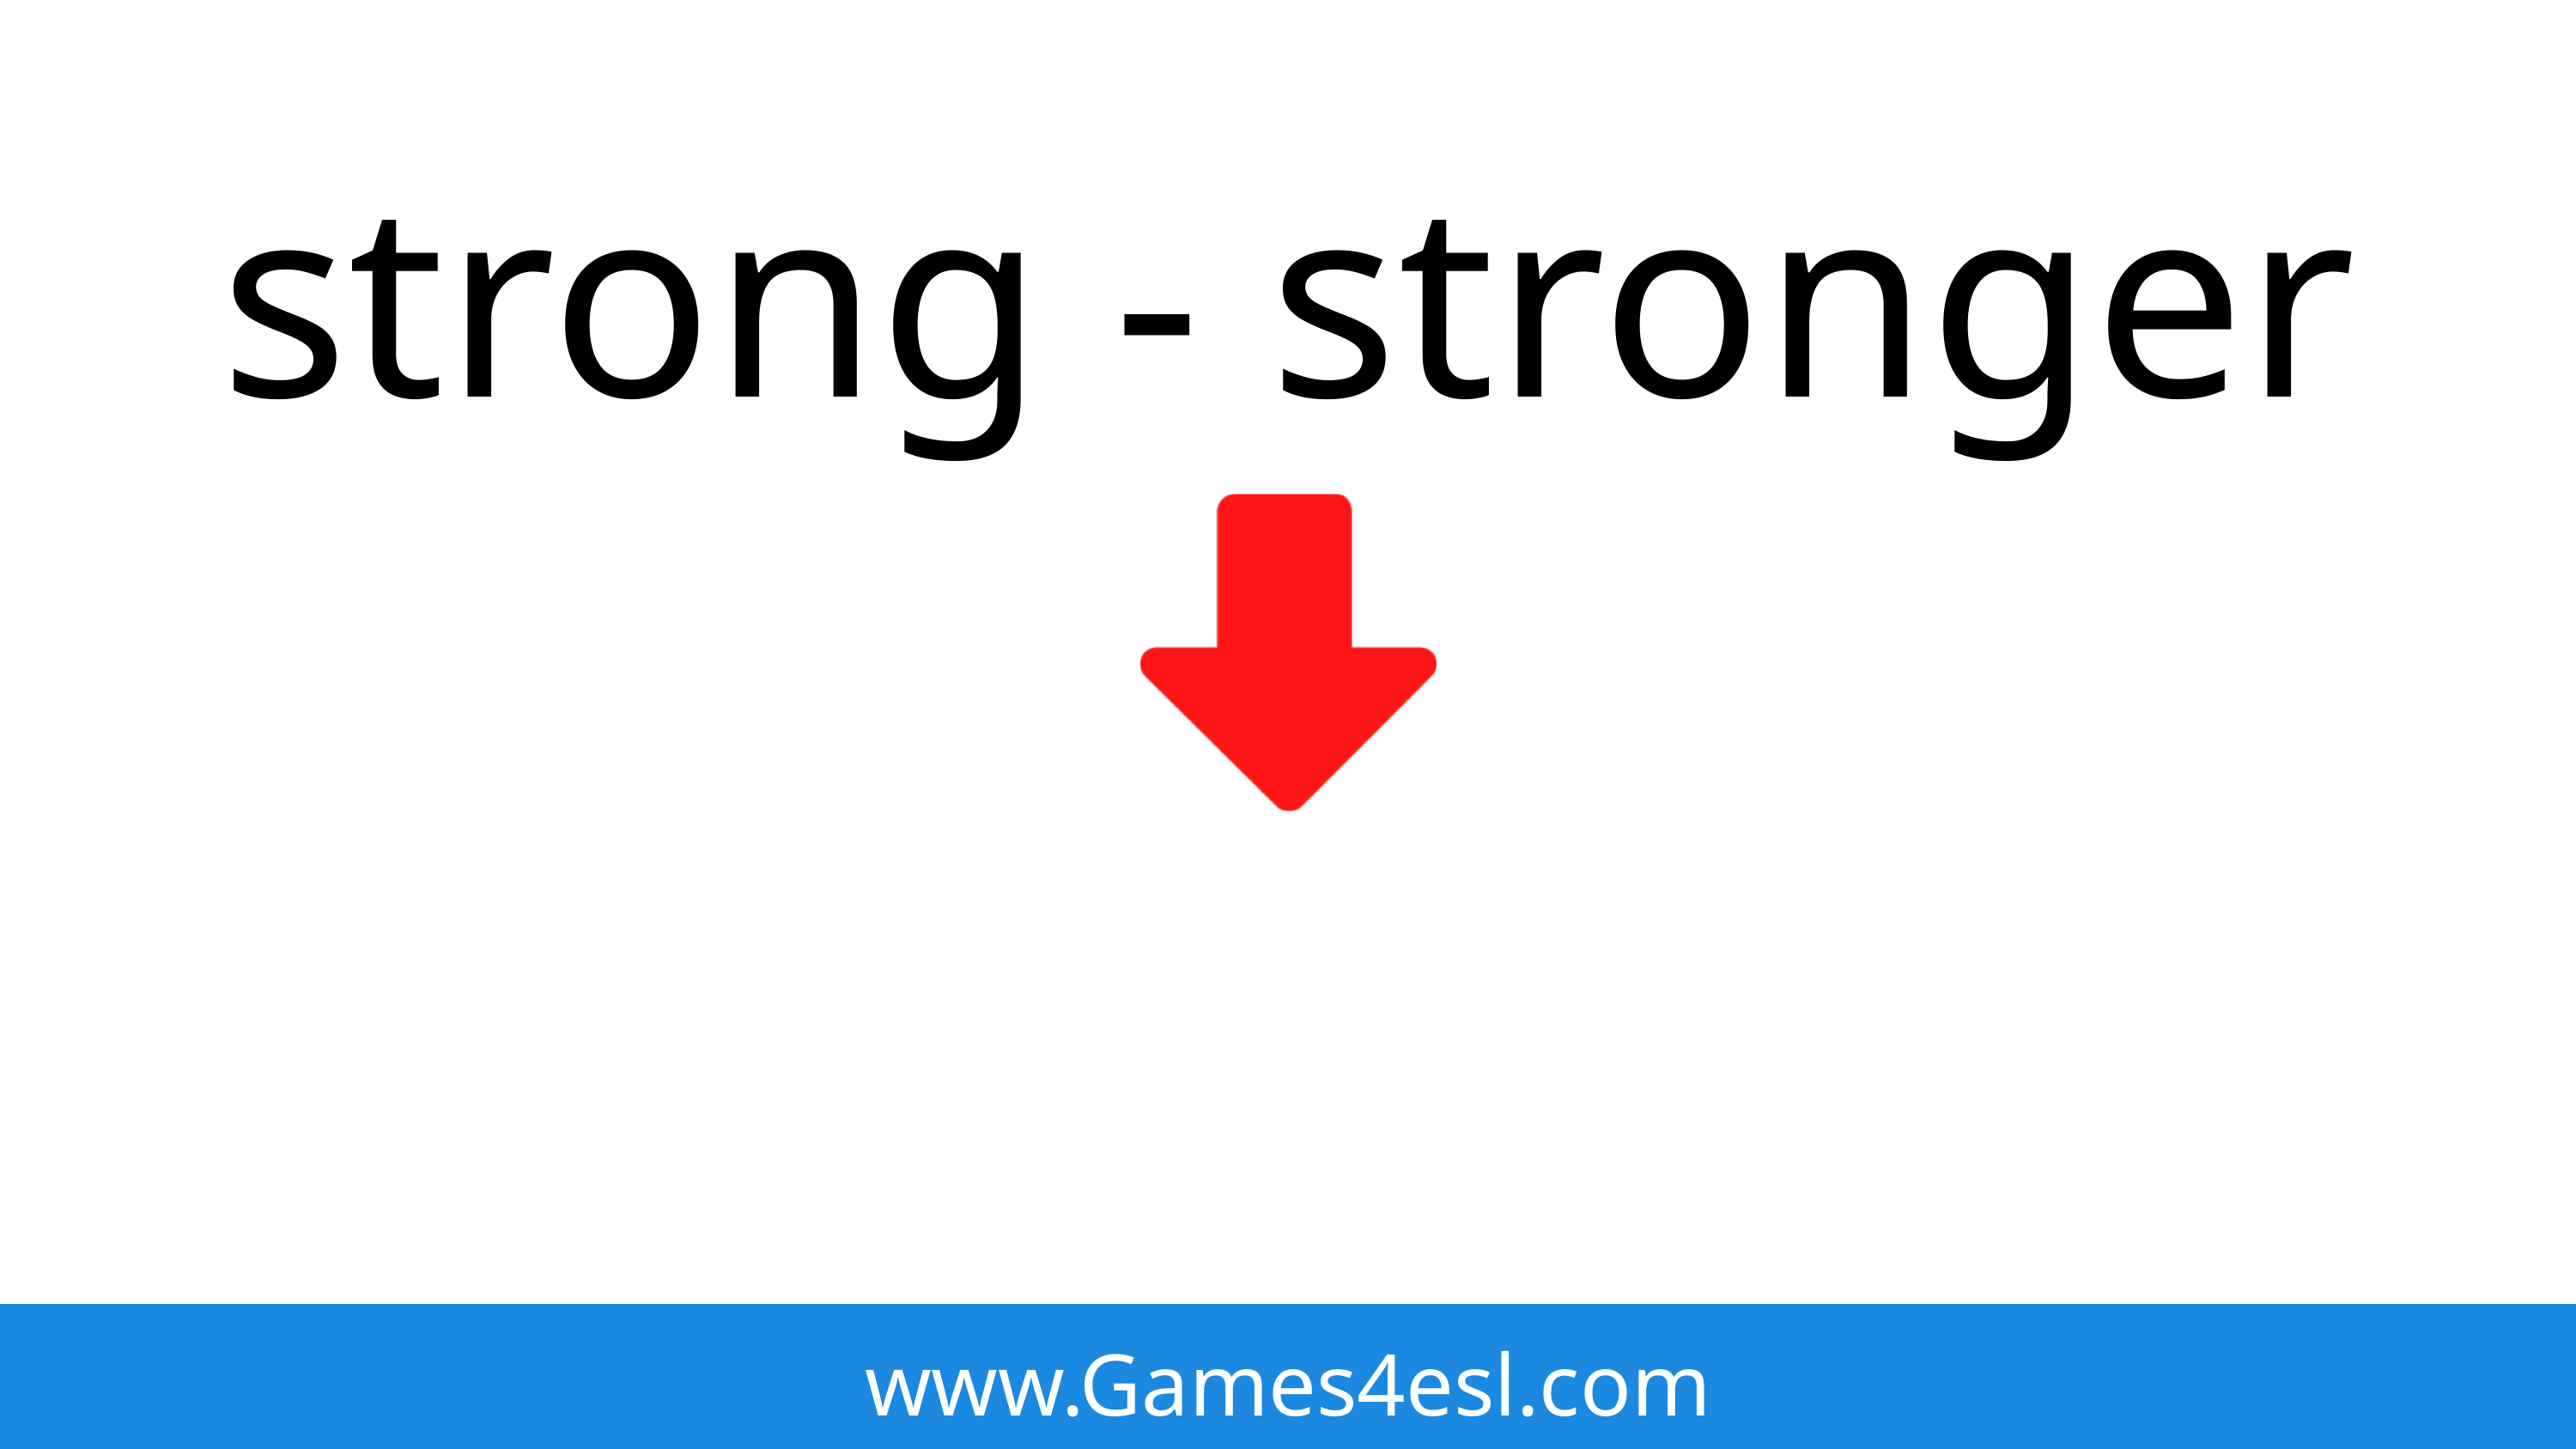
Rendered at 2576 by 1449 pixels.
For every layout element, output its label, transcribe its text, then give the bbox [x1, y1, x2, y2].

text_box strong - stronger [0, 75, 2576, 436]
text_box www.Games4esl.com [842, 1314, 1734, 1426]
picture [1139, 494, 1437, 811]
text_box [0, 1304, 2576, 1449]
